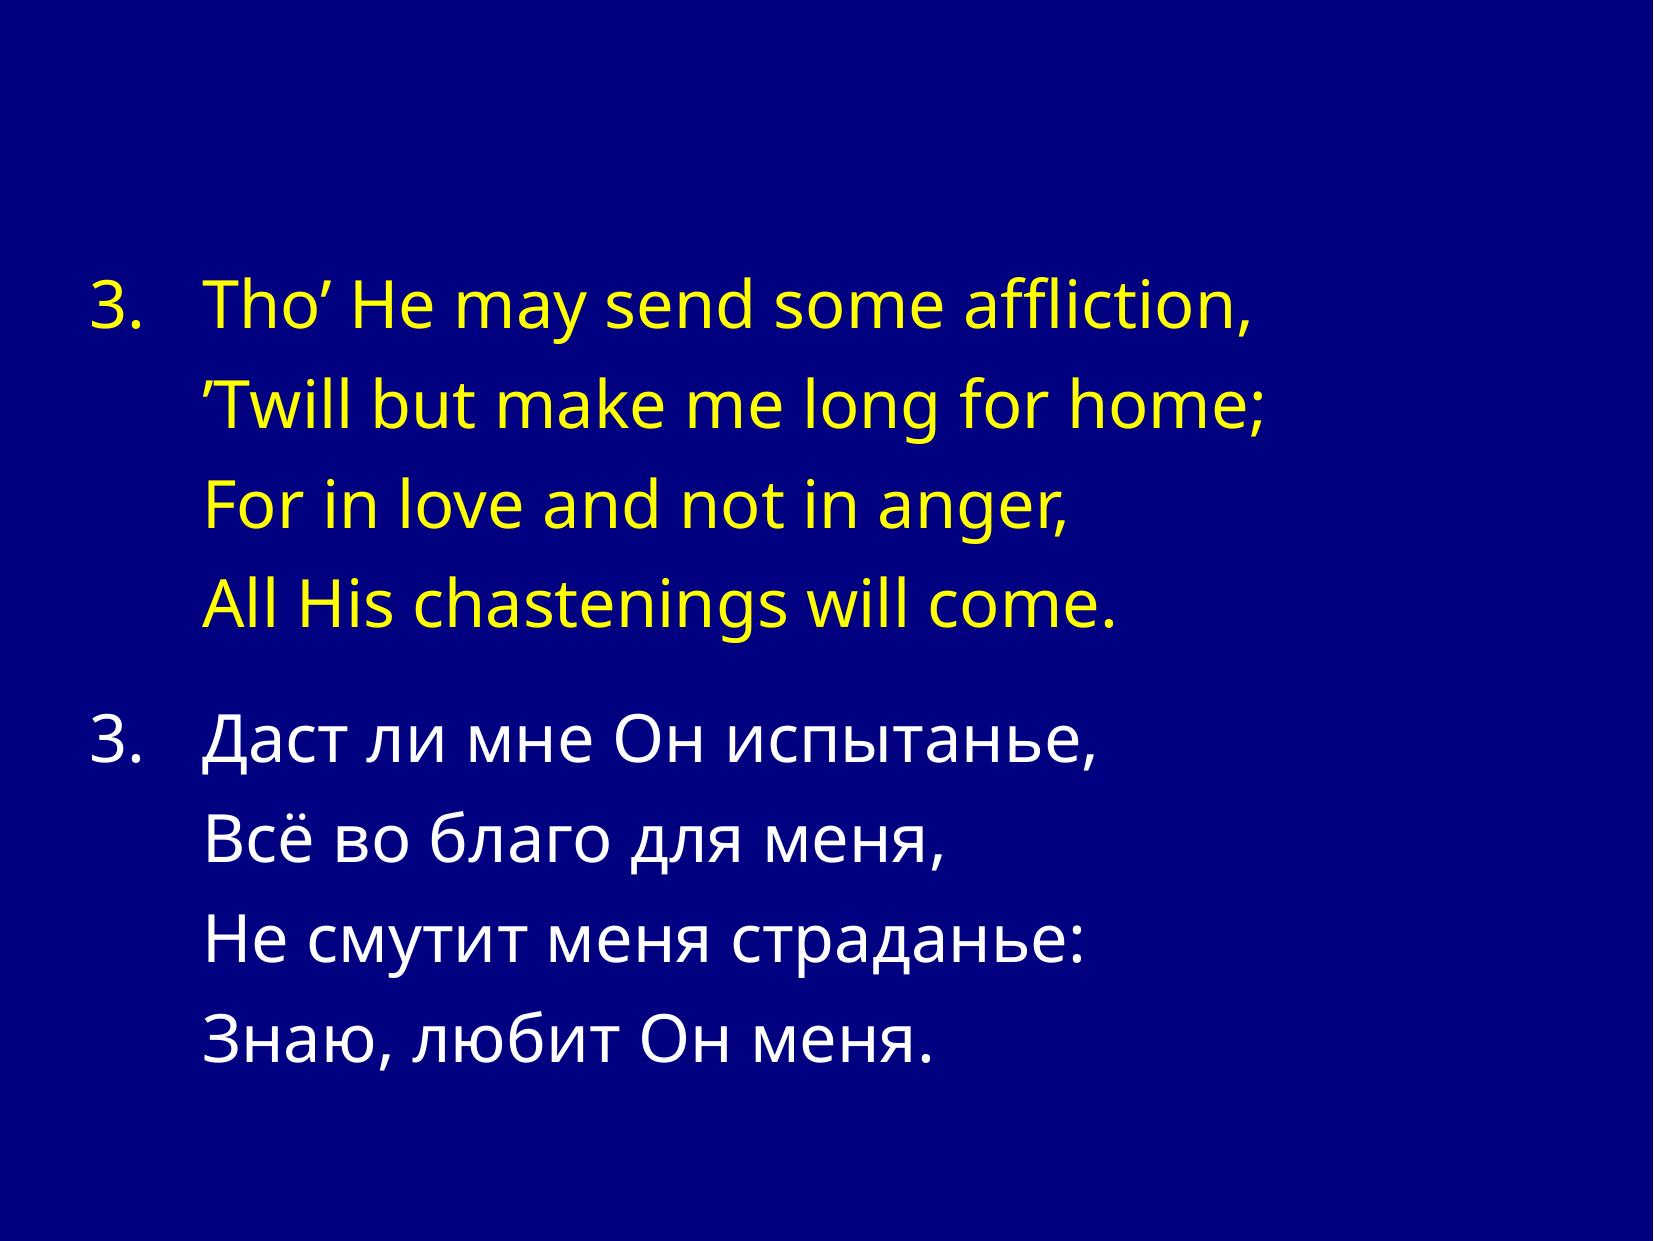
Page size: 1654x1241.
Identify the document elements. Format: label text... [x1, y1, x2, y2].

text_box 3. Tho’ He may send some affliction, ’Twill but make me long for home; For in love and not in anger, All His chastenings will come. [75, 150, 1576, 638]
text_box 3. Даст ли мне Он испытанье, Всё во благо для меня, Не смутит меня страданье: Знаю, любит Он меня. [75, 675, 1576, 1163]
